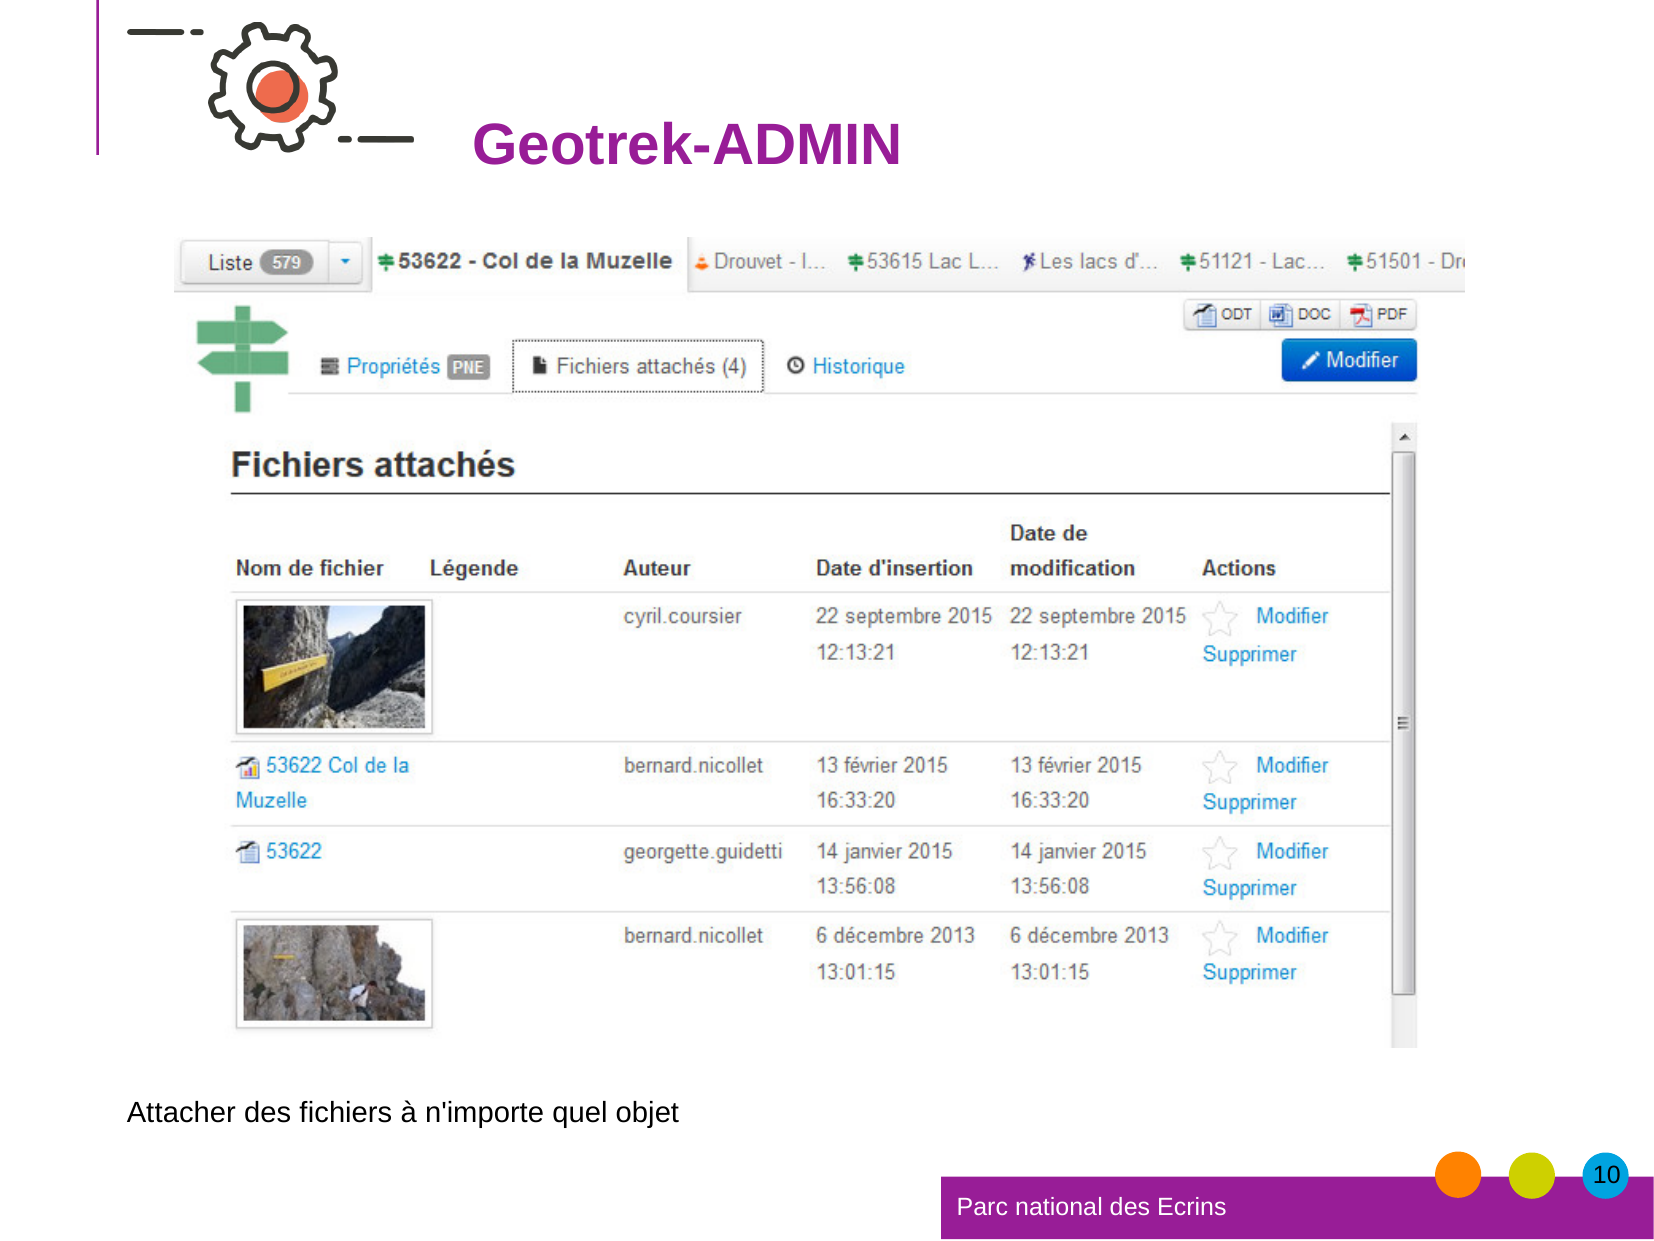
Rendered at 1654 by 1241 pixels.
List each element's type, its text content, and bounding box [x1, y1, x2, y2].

text_box Attacher des fichiers à n'importe quel objet [112, 1088, 696, 1137]
title Geotrek-ADMIN [472, 29, 1241, 178]
picture [174, 237, 1465, 1048]
picture [127, 22, 414, 153]
